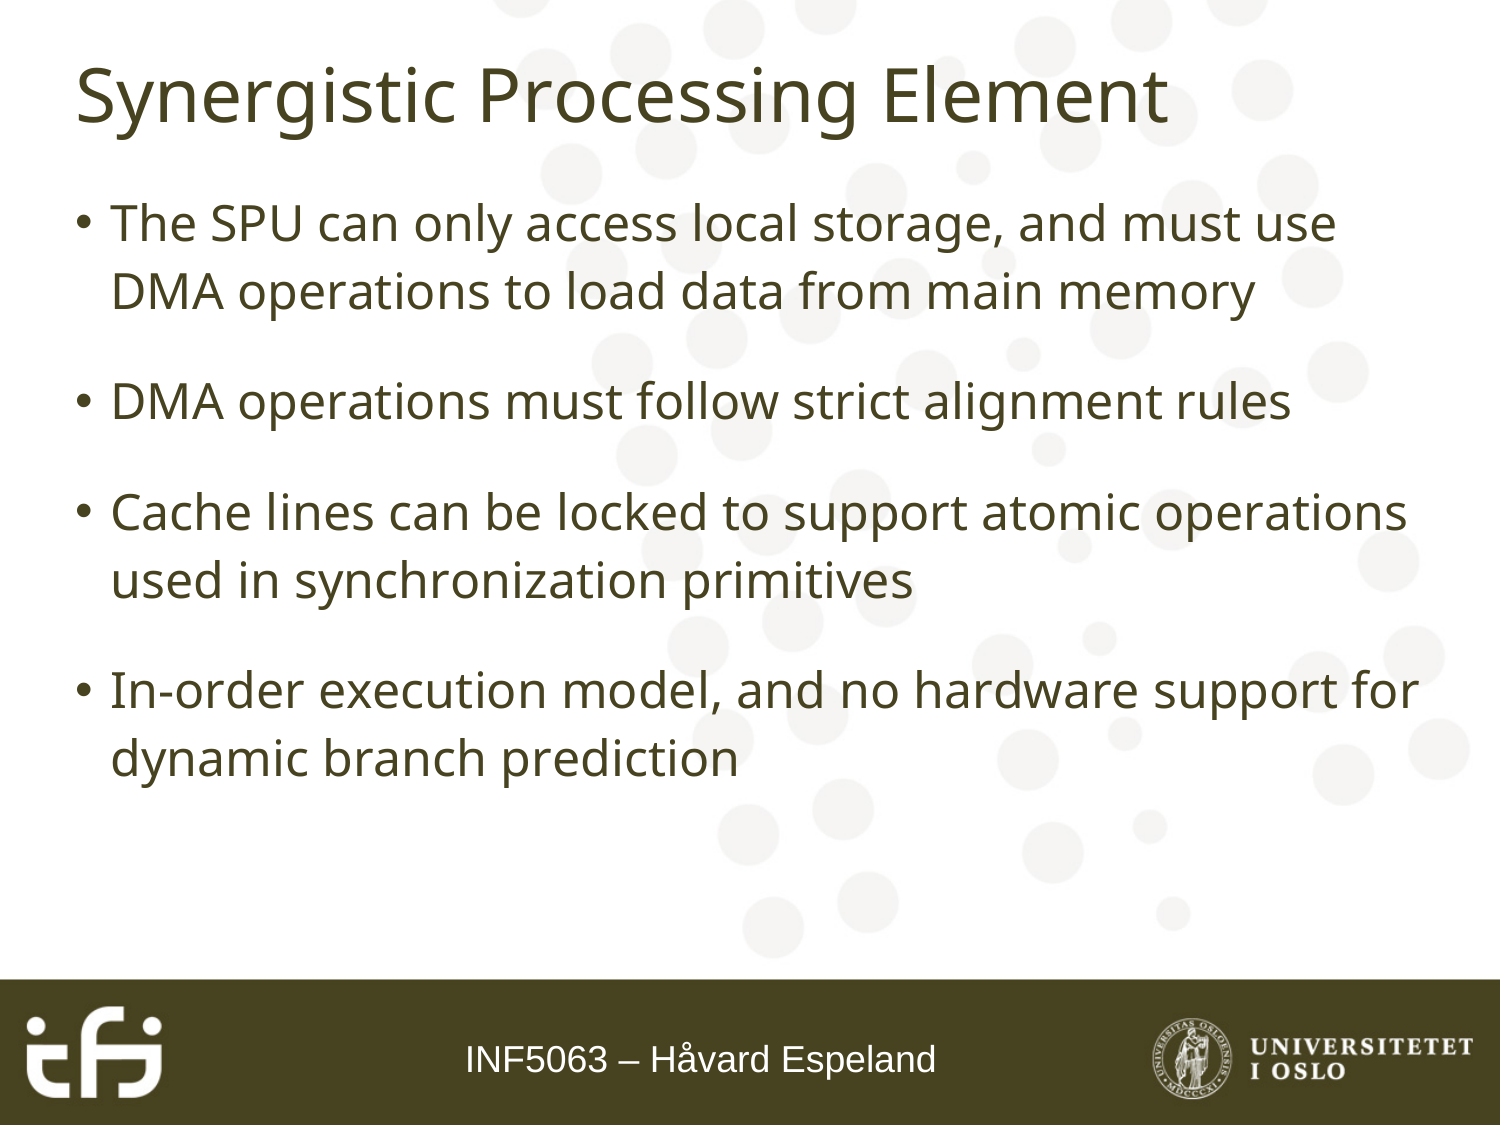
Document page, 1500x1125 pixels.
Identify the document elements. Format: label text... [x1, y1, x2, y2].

title Synergistic Processing Element [75, 40, 1426, 146]
list The SPU can only access local storage, and must use DMA operations to load data from main memory DMA operations must follow strict alignment rules Cache lines can be locked to support atomic operations used in synchronization primitives In-order execution model, and no hardware support for dynamic branch prediction [75, 187, 1426, 938]
picture [0, 0, 1500, 1125]
